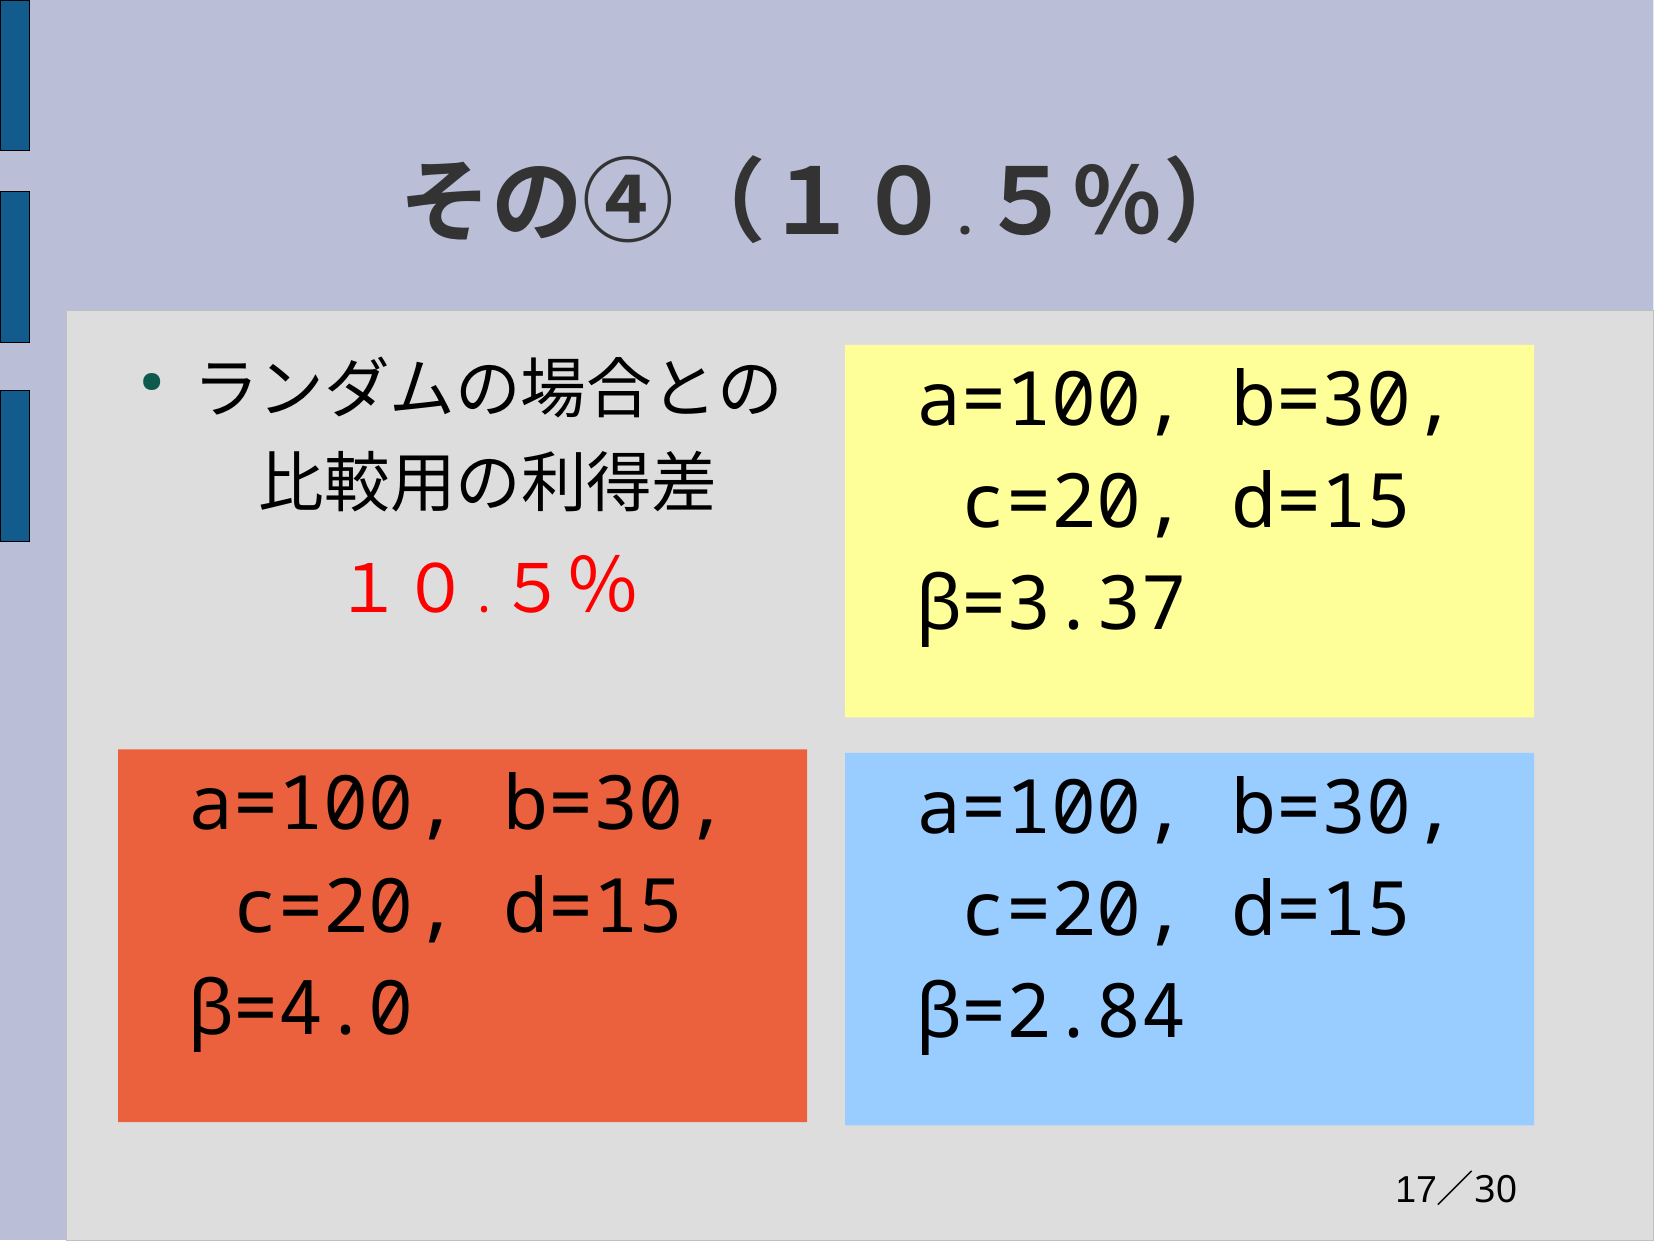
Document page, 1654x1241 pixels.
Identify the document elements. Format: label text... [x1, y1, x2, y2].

list a=100, b=30, c=20, d=15 β=2.84 [845, 752, 1535, 1126]
list a=100, b=30, c=20, d=15 β=3.37 [845, 344, 1535, 718]
list a=100, b=30, c=20, d=15 β=4.0 [118, 749, 808, 1123]
list ランダムの場合との比較用の利得差 １０.５％ [108, 336, 798, 709]
title その④（１０.５％） [121, 91, 1534, 299]
